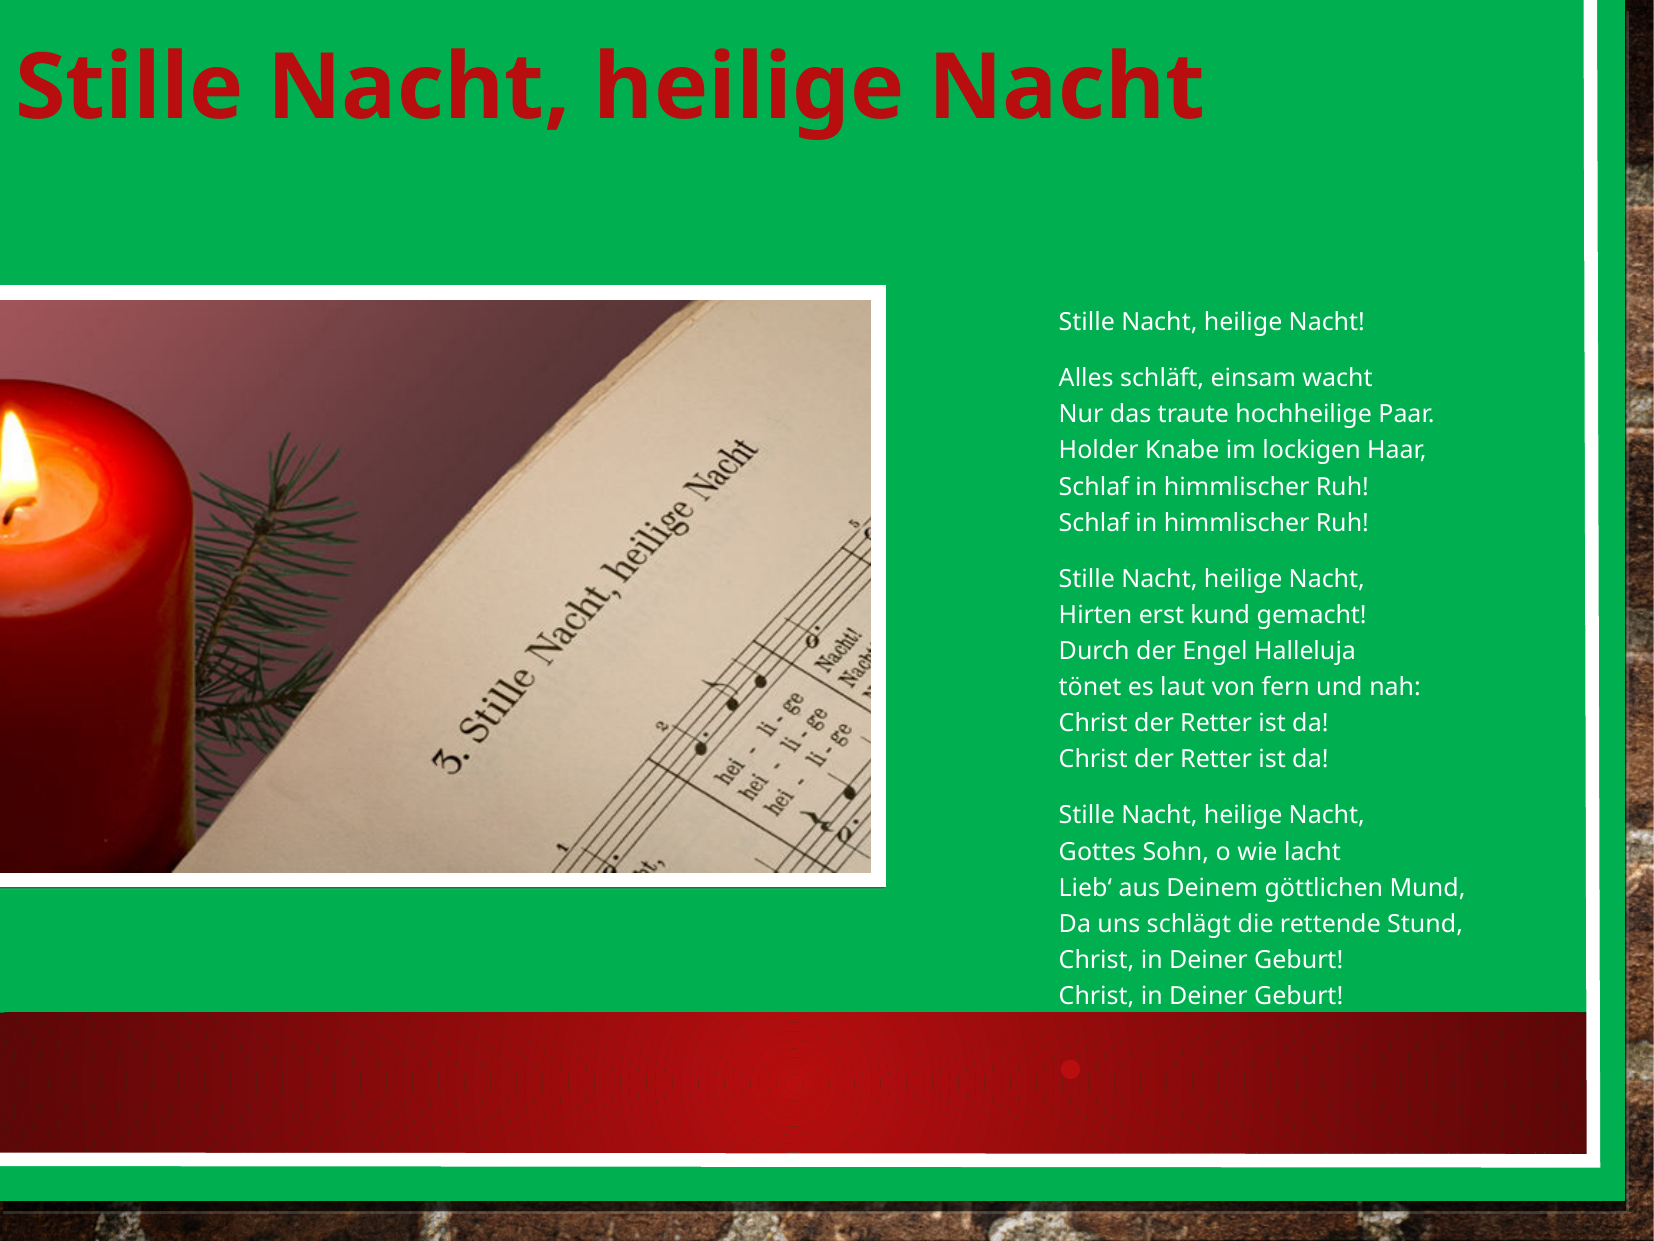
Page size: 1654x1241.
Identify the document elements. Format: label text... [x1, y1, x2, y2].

list Stille Nacht, heilige Nacht! Alles schläft, einsam wacht Nur das traute hochheilige Paar. Holder Knabe im lockigen Haar, Schlaf in himmlischer Ruh! Schlaf in himmlischer Ruh! Stille Nacht, heilige Nacht, Hirten erst kund gemacht! Durch der Engel Halleluja tönet es laut von fern und nah: Christ der Retter ist da! Christ der Retter ist da! Stille Nacht, heilige Nacht, Gottes Sohn, o wie lacht Lieb‘ aus Deinem göttlichen Mund, Da uns schlägt die rettende Stund, Christ, in Deiner Geburt! Christ, in Deiner Geburt! [1058, 299, 1654, 1013]
picture [0, 299, 872, 873]
title Stille Nacht, heilige Nacht [0, 32, 1411, 241]
